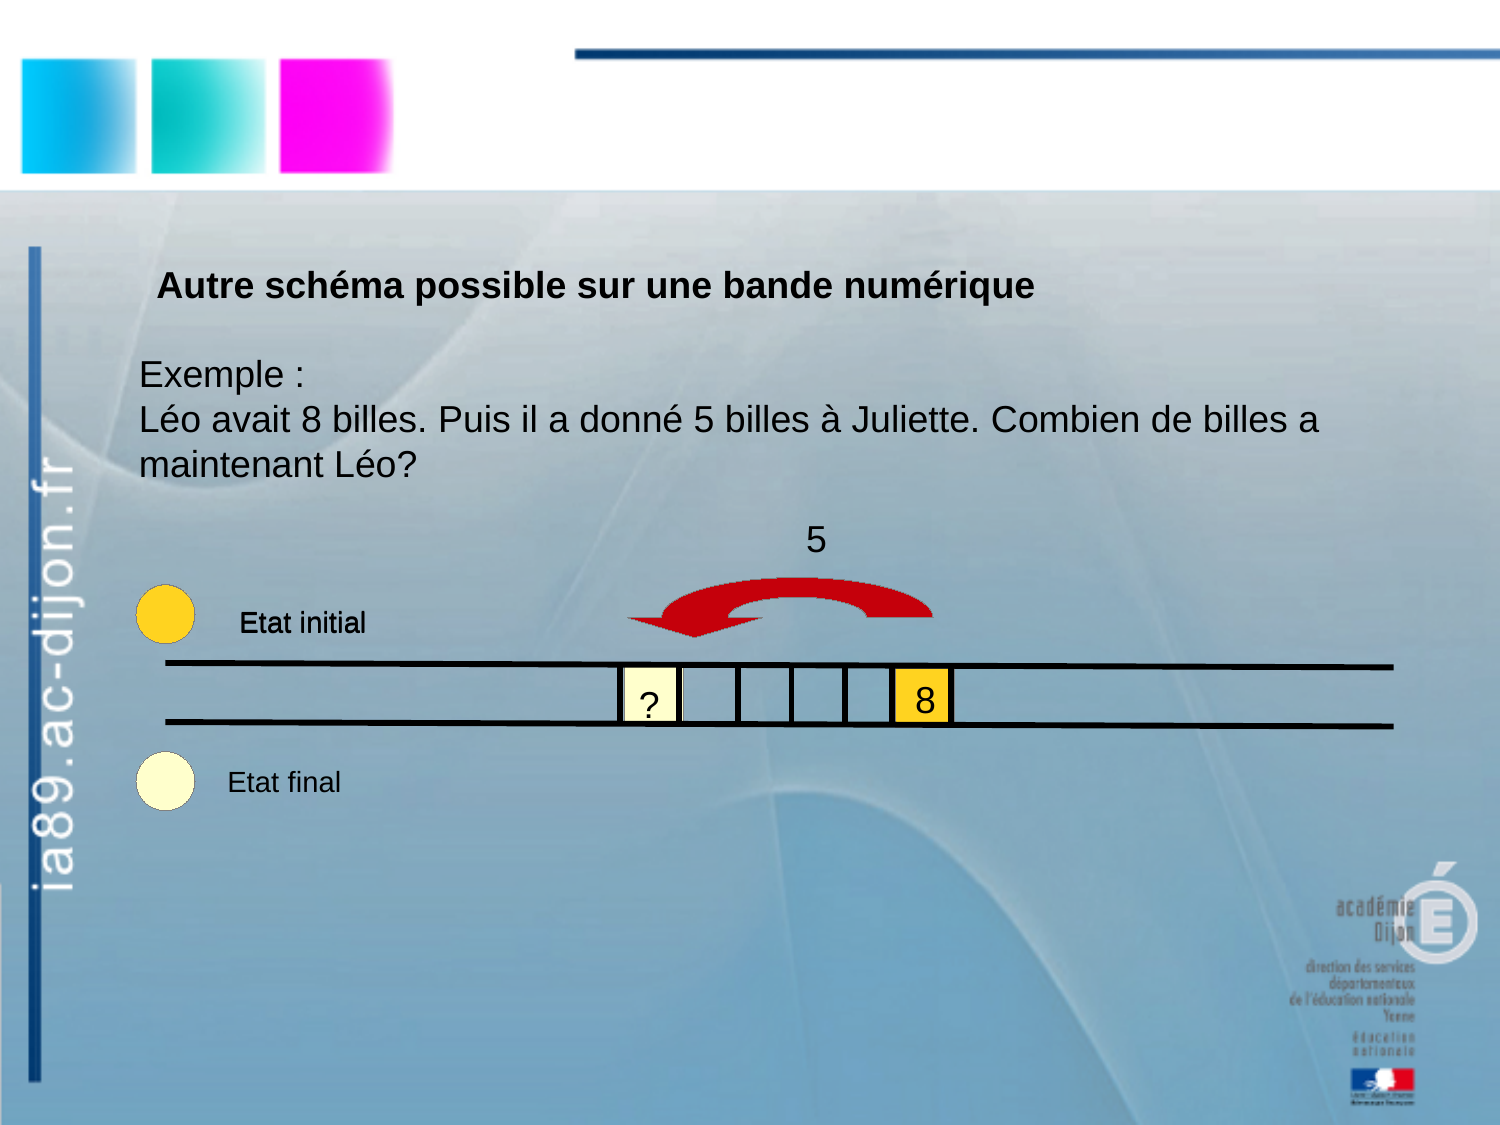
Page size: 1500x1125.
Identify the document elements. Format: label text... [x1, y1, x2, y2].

text_box [624, 668, 676, 720]
text_box 5 [791, 507, 875, 567]
text_box Etat initial [224, 596, 449, 647]
text_box [627, 577, 934, 638]
text_box Etat final [212, 755, 438, 806]
text_box 8 [895, 669, 948, 721]
text_box Exemple : Léo avait 8 billes. Puis il a donné 5 billes à Juliette. Combien de billes a maintenant Léo? [124, 342, 1412, 493]
text_box [135, 751, 196, 811]
picture [0, 0, 1500, 1125]
text_box Autre schéma possible sur une bande numérique [141, 253, 1382, 314]
text_box [135, 584, 196, 644]
text_box ? [624, 673, 675, 734]
